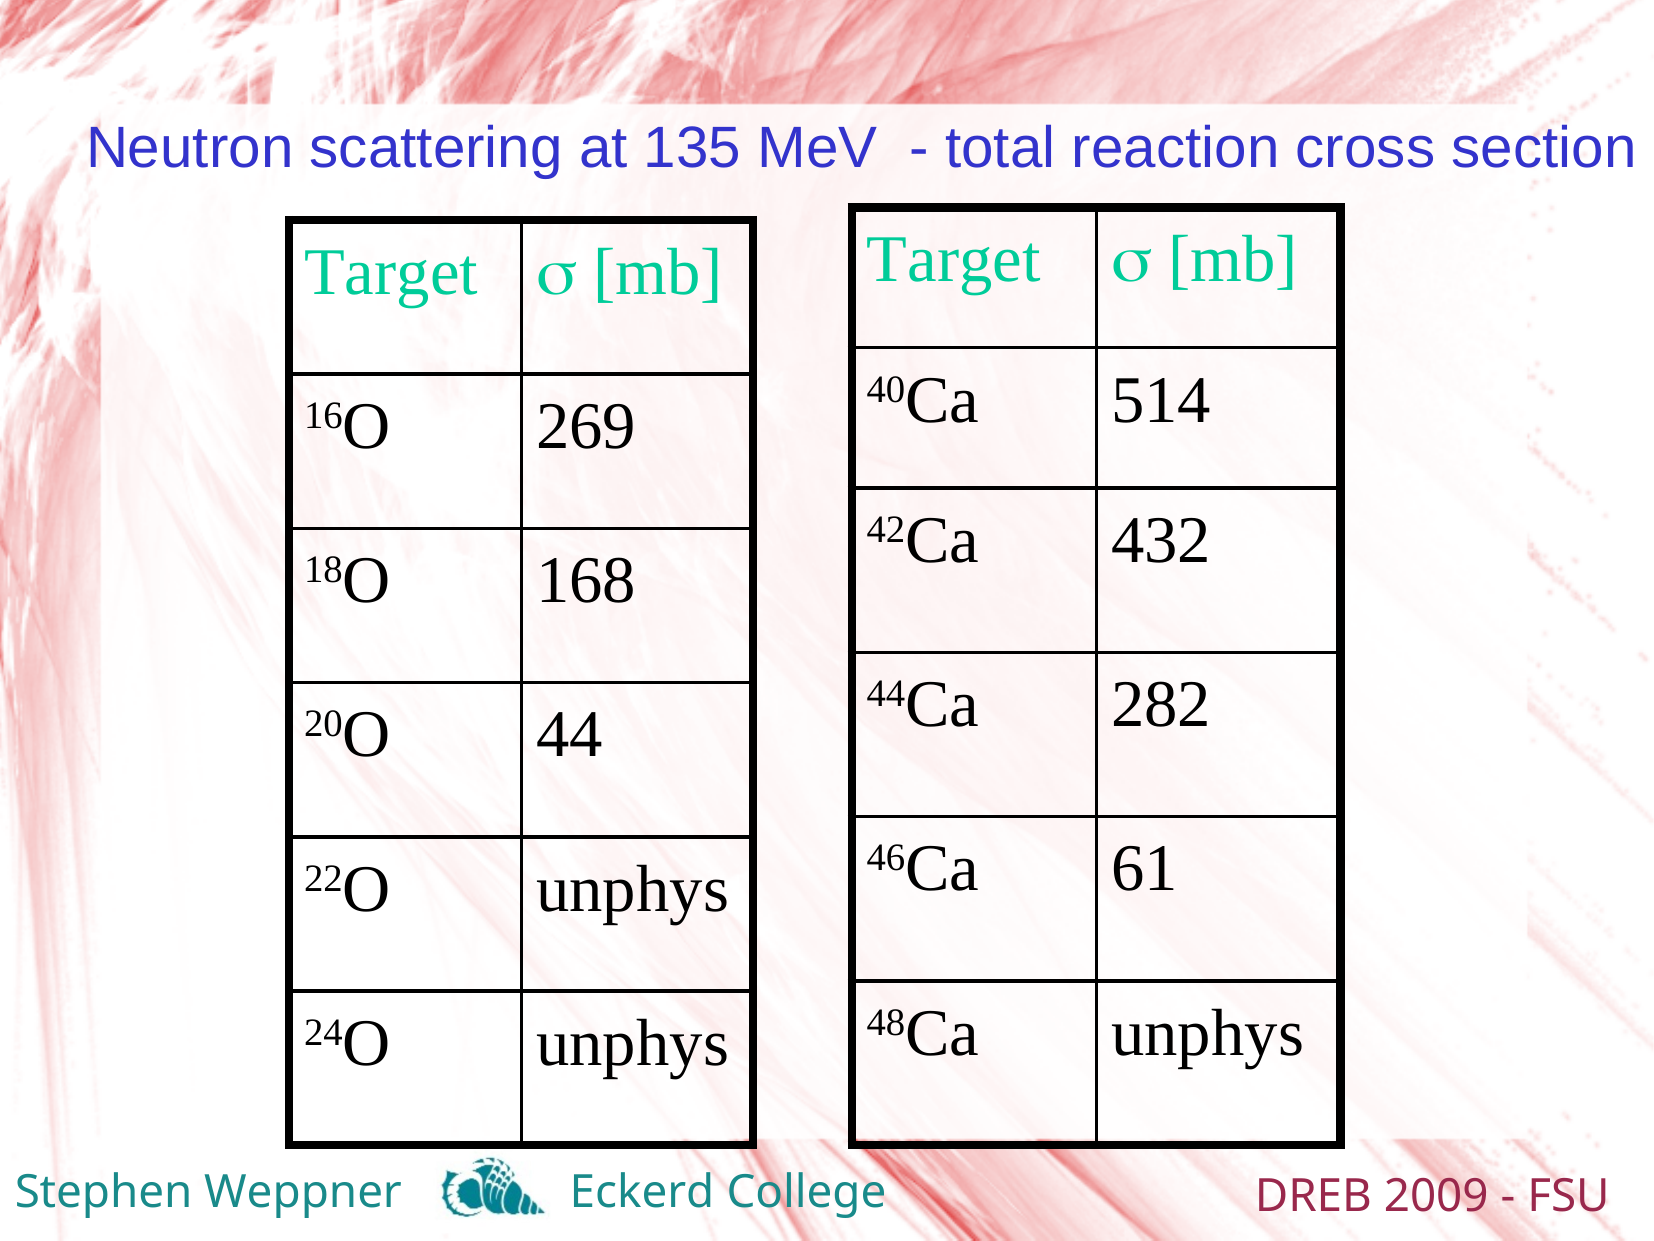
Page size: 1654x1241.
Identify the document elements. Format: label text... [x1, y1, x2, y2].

table_cell 282 [1098, 654, 1336, 815]
table_cell 40Ca [856, 349, 1095, 486]
table_cell unphys [523, 993, 749, 1141]
table_cell 42Ca [856, 490, 1095, 651]
table_cell 48Ca [856, 983, 1095, 1141]
table_cell unphys [1098, 983, 1336, 1141]
table_cell 24O [293, 993, 520, 1141]
table_header Target [293, 224, 520, 372]
table_header Target [856, 212, 1095, 346]
table_cell 269 [523, 376, 749, 527]
table_cell 514 [1098, 349, 1336, 486]
table_cell unphys [523, 839, 749, 989]
table_cell 432 [1098, 490, 1336, 651]
text_box DREB 2009 - FSU [1240, 1151, 1644, 1228]
text_box Stephen Weppner Eckerd College [0, 1147, 889, 1225]
text_box Neutron scattering at 135 MeV - total reaction cross section [71, 107, 1654, 189]
picture [0, 0, 1654, 1241]
table_cell 44 [523, 684, 749, 835]
table_cell 44Ca [856, 654, 1095, 815]
table_header  [mb] [1098, 212, 1336, 346]
table_cell 168 [523, 530, 749, 681]
table_cell 61 [1098, 818, 1336, 979]
table_cell 20O [293, 684, 520, 835]
table_cell 18O [293, 530, 520, 681]
table_header  [mb] [523, 224, 749, 372]
table_cell 16O [293, 376, 520, 527]
table_cell 46Ca [856, 818, 1095, 979]
table_cell 22O [293, 839, 520, 989]
